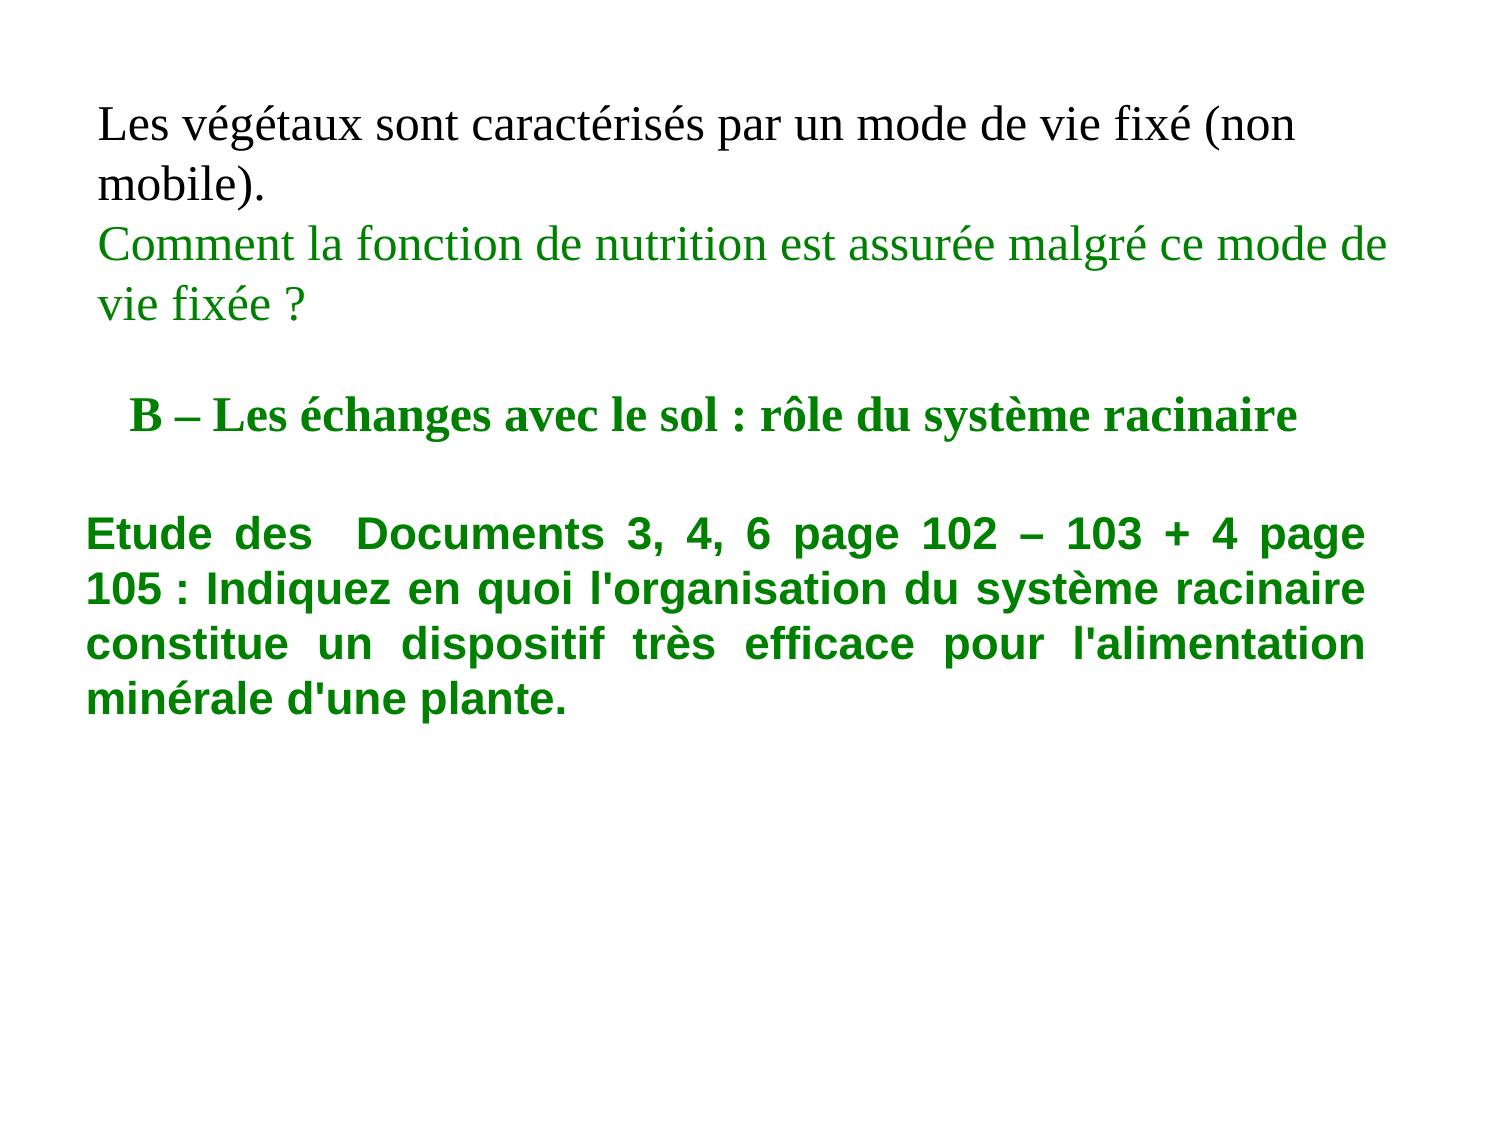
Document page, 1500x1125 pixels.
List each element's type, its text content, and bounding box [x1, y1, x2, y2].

text_box Les végétaux sont caractérisés par un mode de vie fixé (non mobile). Comment la fonction de nutrition est assurée malgré ce mode de vie fixée ? [82, 82, 1406, 338]
text_box B – Les échanges avec le sol : rôle du système racinaire [114, 373, 1347, 449]
text_box Etude des Documents 3, 4, 6 page 102 – 103 + 4 page 105 : Indiquez en quoi l'organisation du système racinaire constitue un dispositif très efficace pour l'alimentation minérale d'une plante. [70, 496, 1382, 731]
